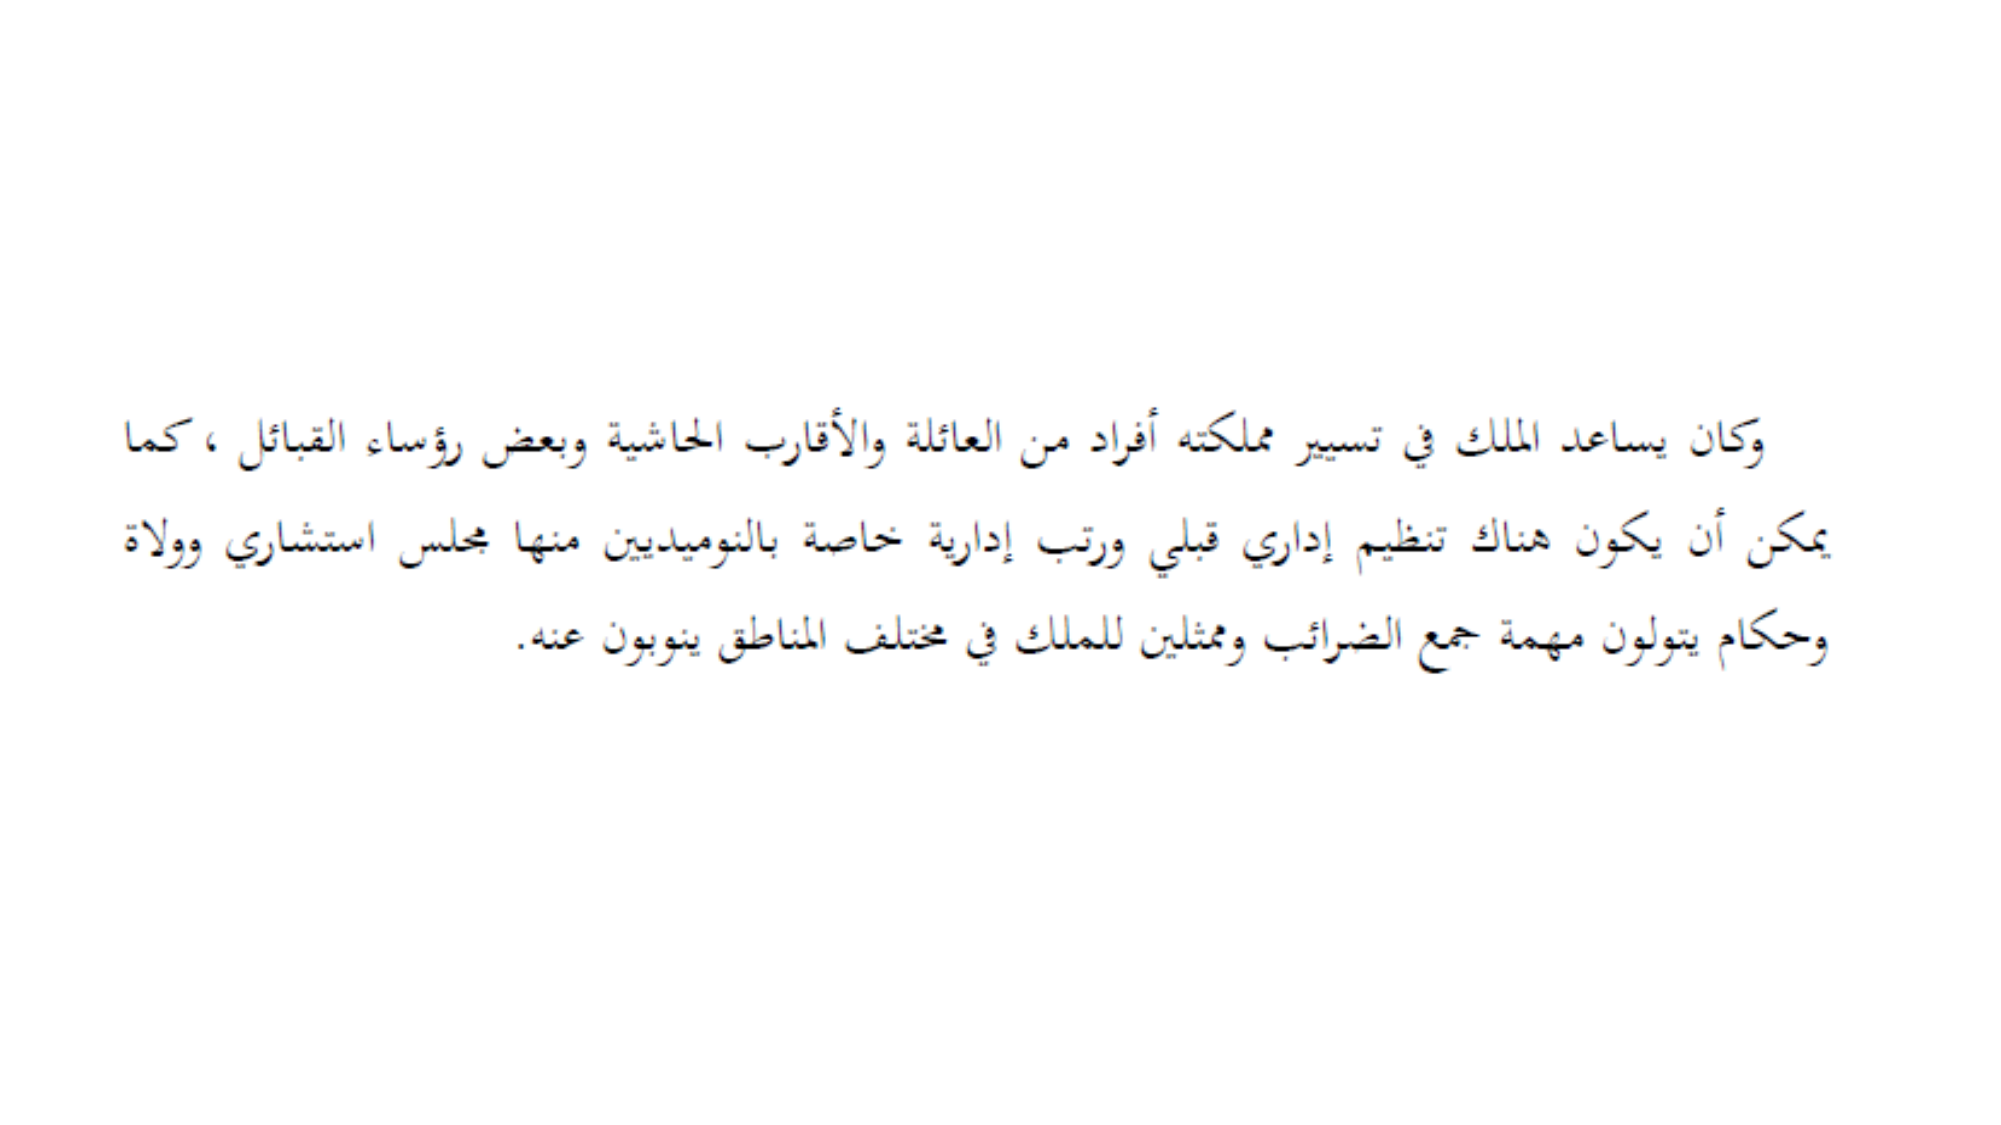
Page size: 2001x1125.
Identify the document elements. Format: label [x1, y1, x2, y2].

picture [89, 379, 1875, 694]
